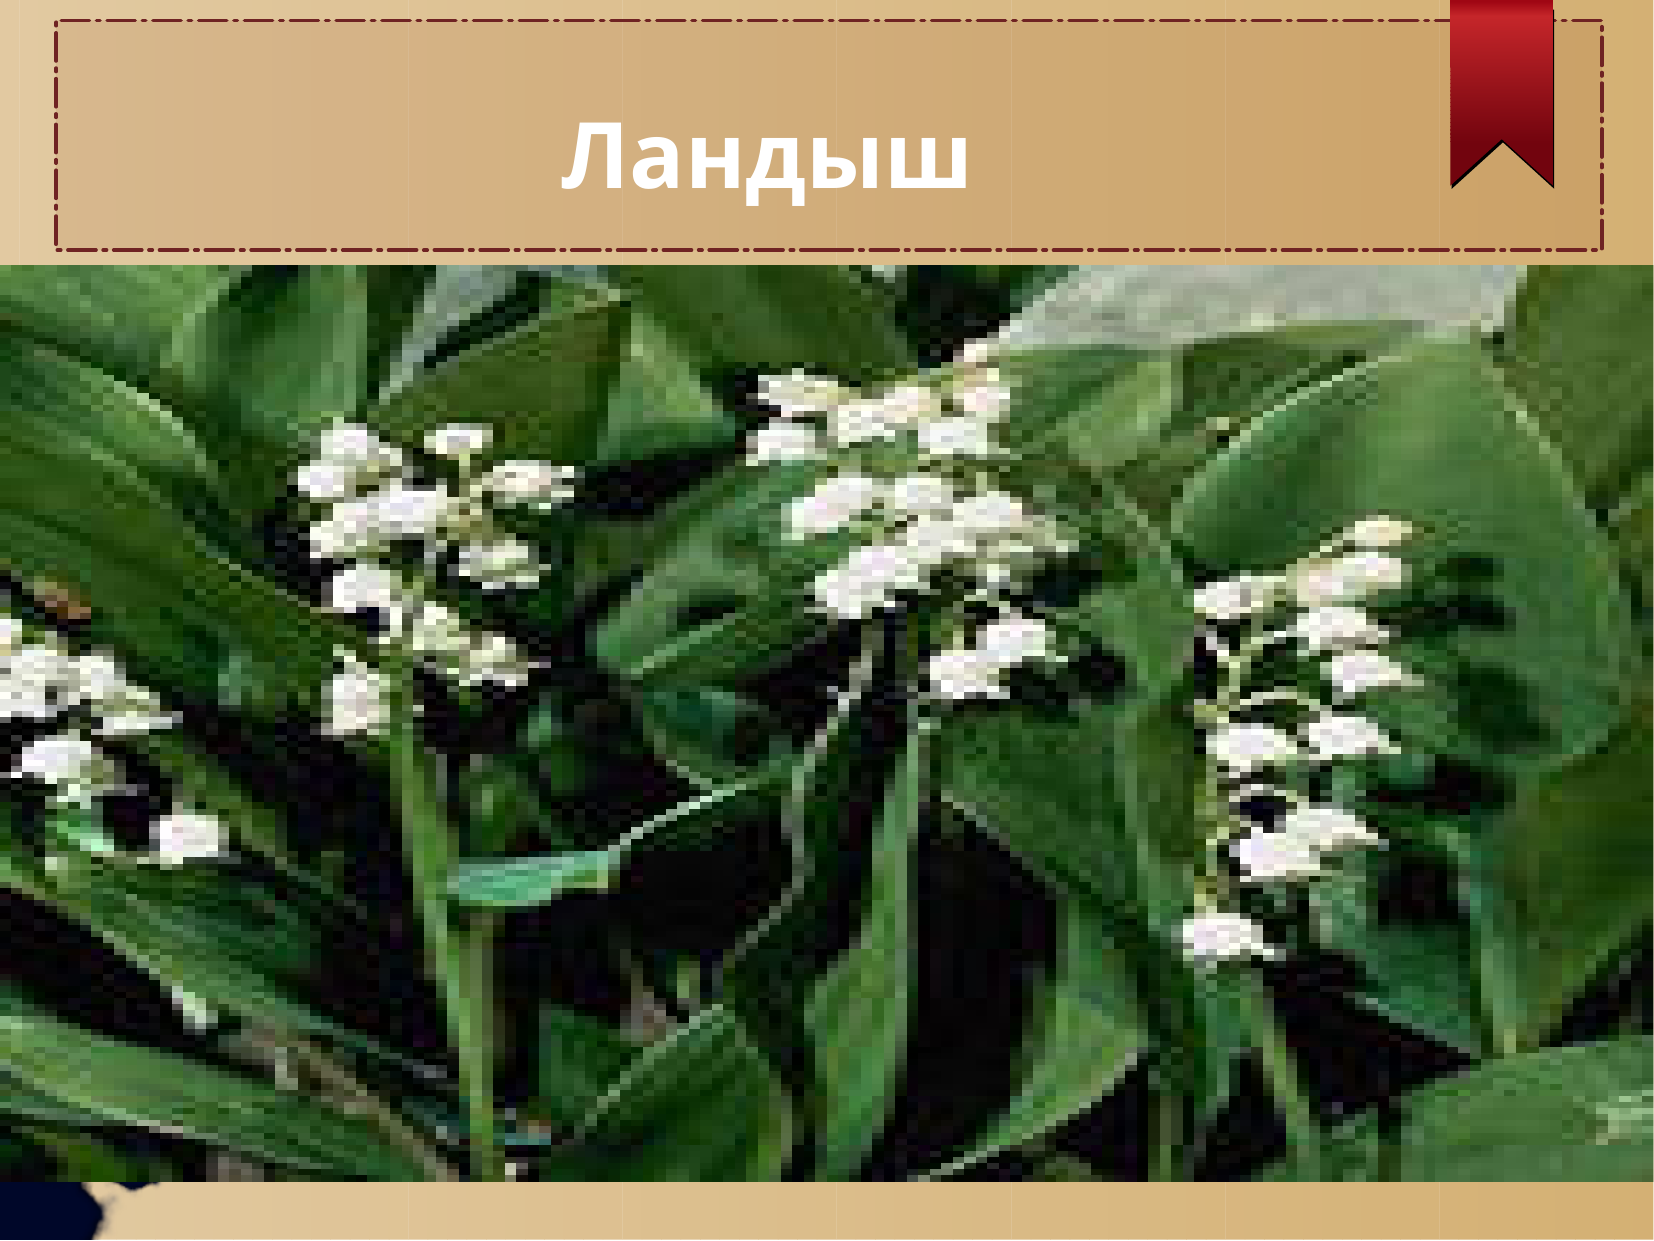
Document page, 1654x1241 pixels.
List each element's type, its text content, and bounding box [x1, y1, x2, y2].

title Ландыш [82, 49, 1453, 257]
picture [0, 265, 1654, 1182]
